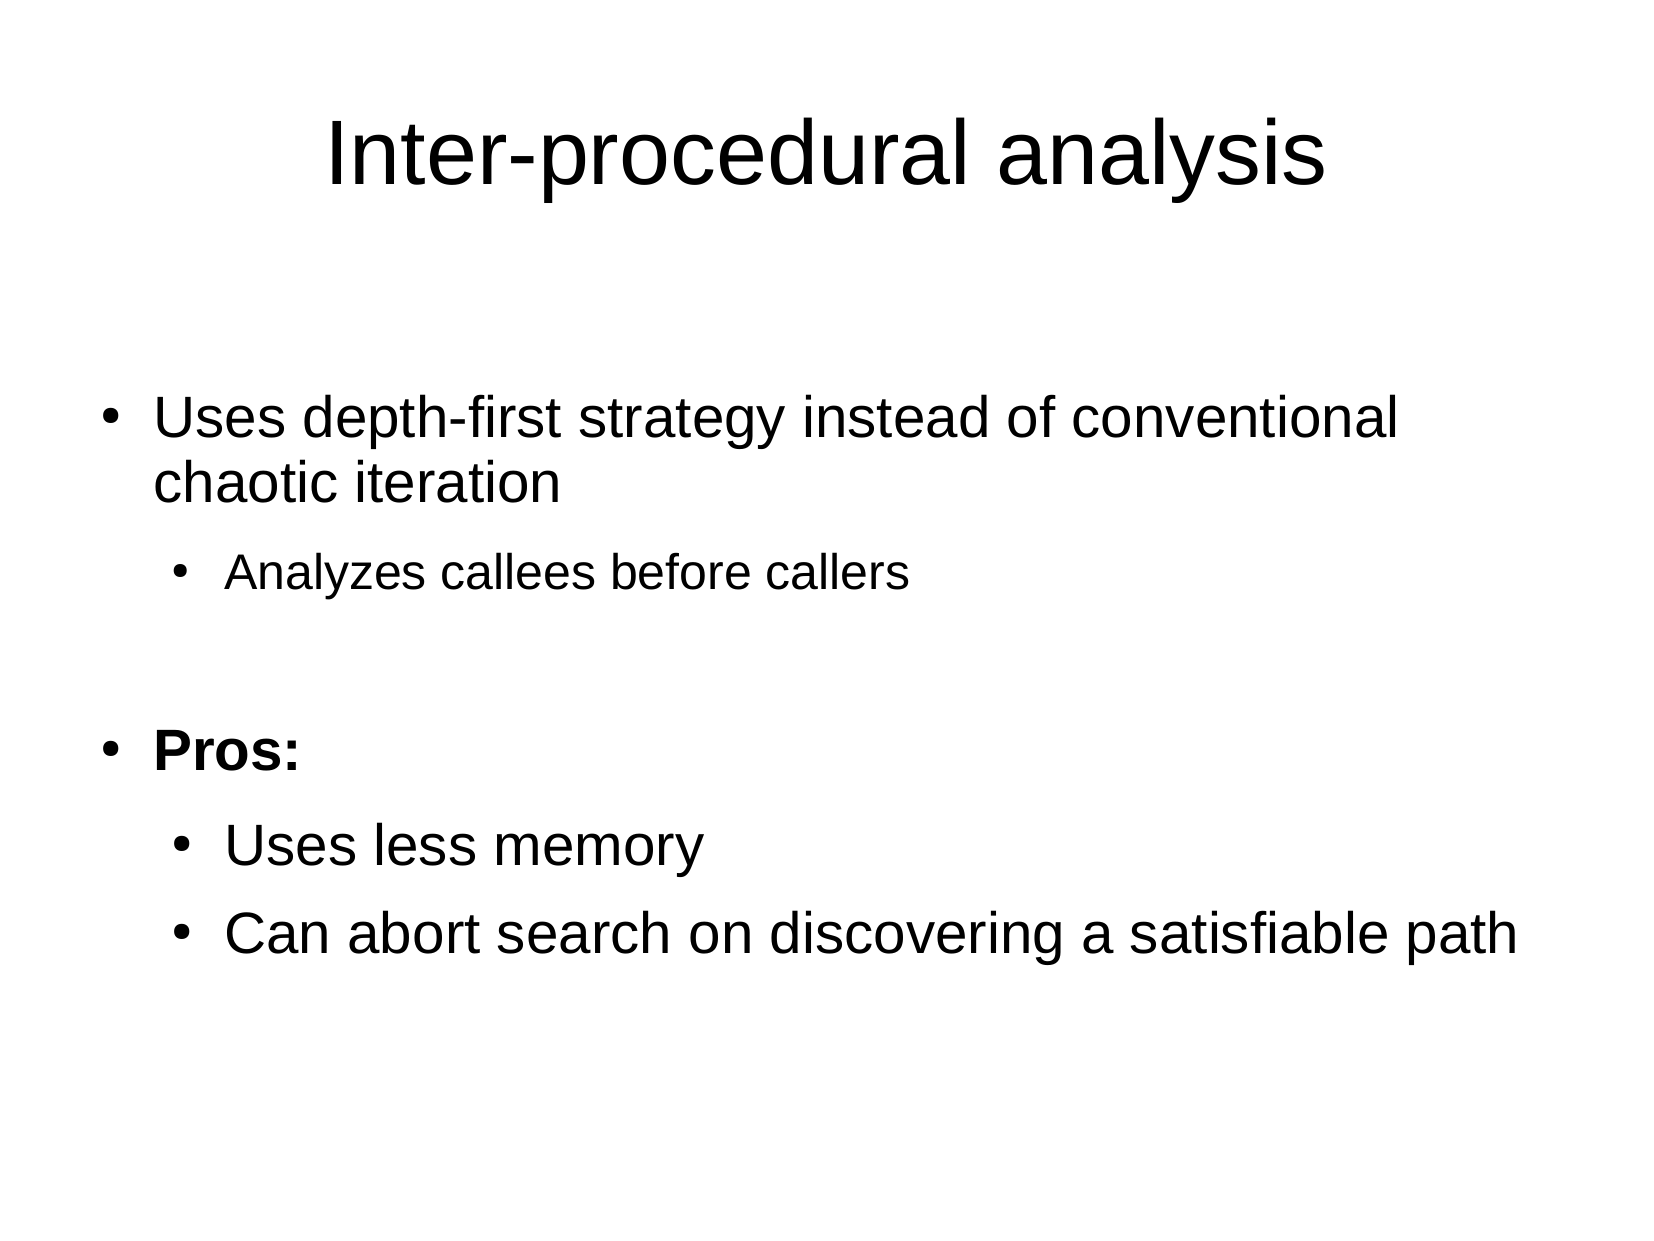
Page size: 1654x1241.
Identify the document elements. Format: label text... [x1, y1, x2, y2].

list Uses depth-first strategy instead of conventional chaotic iteration Analyzes callees before callers Pros: Uses less memory Can abort search on discovering a satisfiable path [82, 290, 1571, 1109]
title Inter-procedural analysis [82, 49, 1571, 257]
